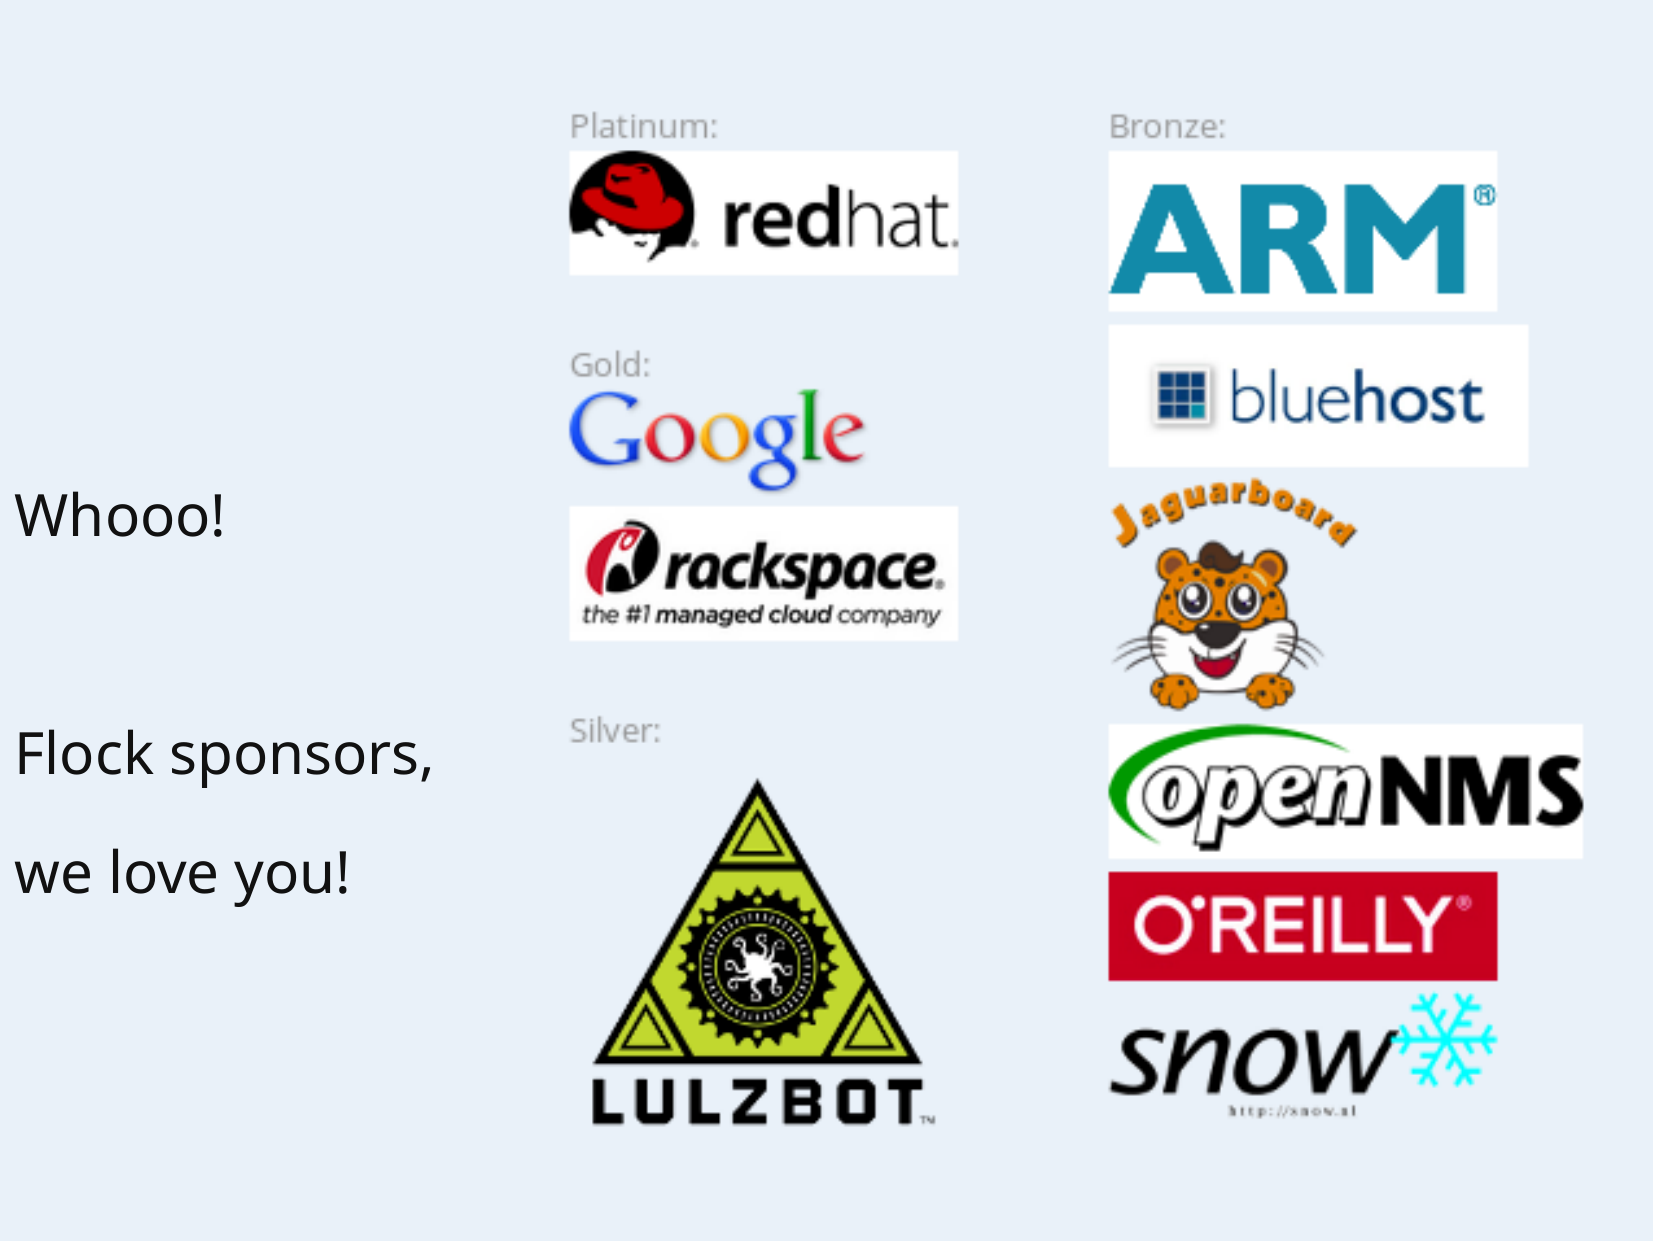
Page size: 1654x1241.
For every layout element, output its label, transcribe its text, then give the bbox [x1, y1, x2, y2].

text_box Whooo! Flock sponsors, we love you! [0, 427, 597, 773]
picture [0, 0, 1653, 1241]
